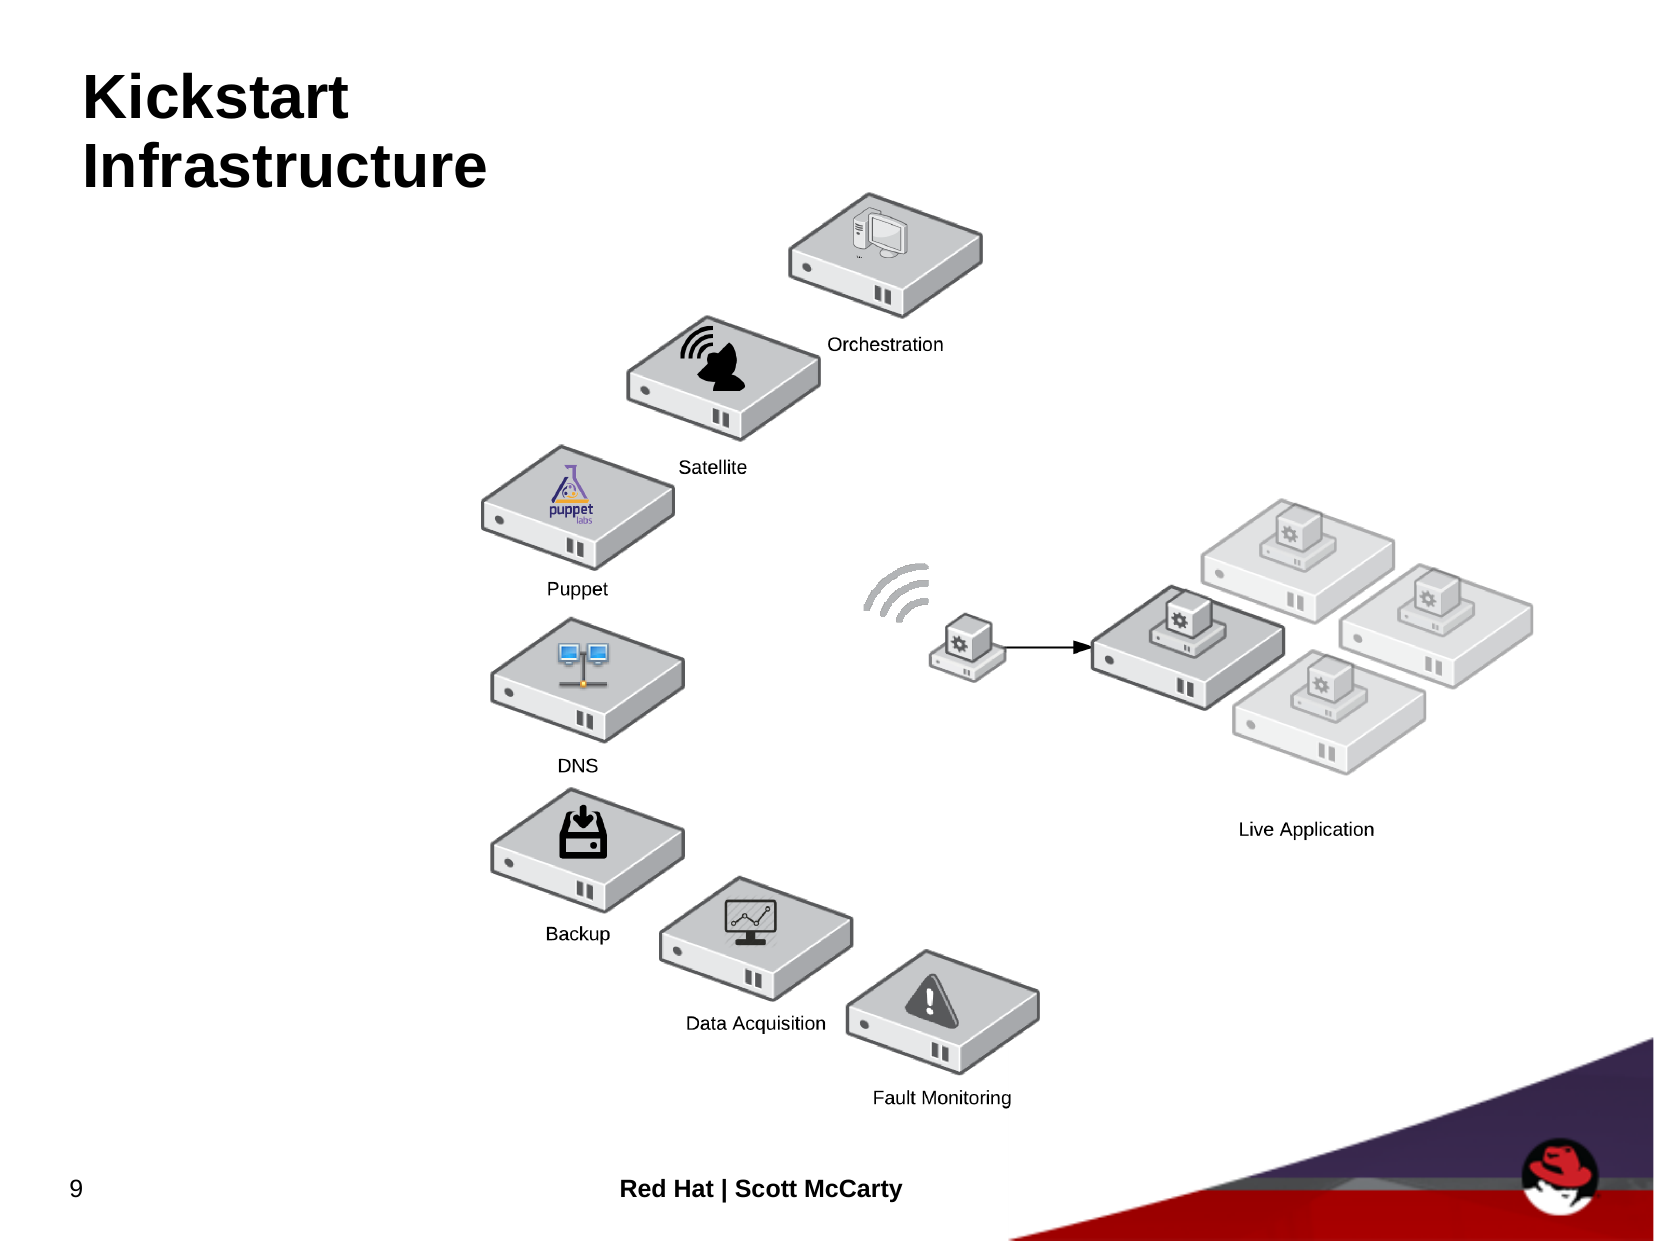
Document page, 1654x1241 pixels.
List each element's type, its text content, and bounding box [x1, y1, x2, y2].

title Kickstart Infrastructure [82, 37, 1571, 226]
picture [405, 149, 1654, 1241]
